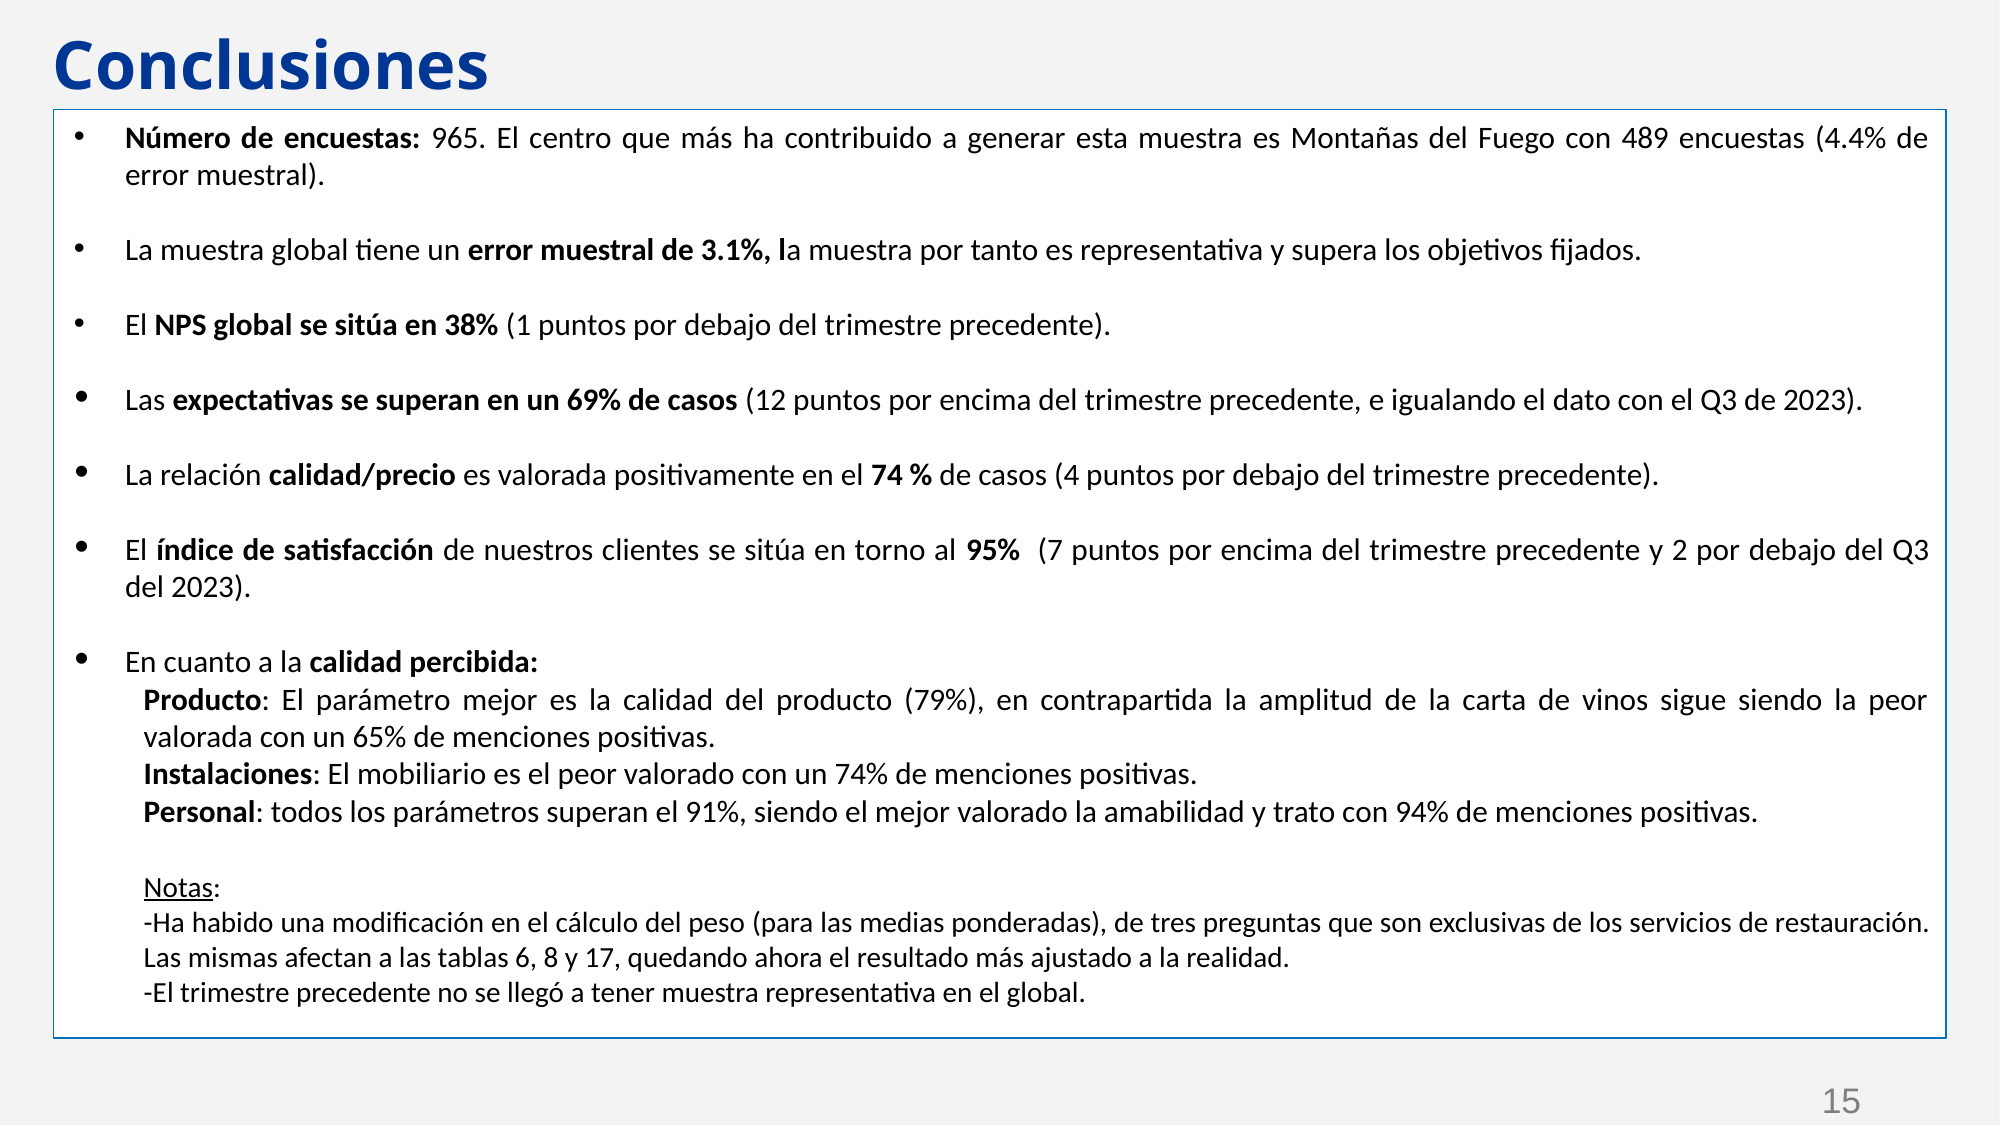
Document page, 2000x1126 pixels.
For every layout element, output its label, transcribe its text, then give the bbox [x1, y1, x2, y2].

text_box Número de encuestas: 965. El centro que más ha contribuido a generar esta muestra es Montañas del Fuego con 489 encuestas (4.4% de error muestral). La muestra global tiene un error muestral de 3.1%, la muestra por tanto es representativa y supera los objetivos fijados. El NPS global se sitúa en 38% (1 puntos por debajo del trimestre precedente). Las expectativas se superan en un 69% de casos (12 puntos por encima del trimestre precedente, e igualando el dato con el Q3 de 2023). La relación calidad/precio es valorada positivamente en el 74 % de casos (4 puntos por debajo del trimestre precedente). El índice de satisfacción de nuestros clientes se sitúa en torno al 95% (7 puntos por encima del trimestre precedente y 2 por debajo del Q3 del 2023). En cuanto a la calidad percibida: Producto: El parámetro mejor es la calidad del producto (79%), en contrapartida la amplitud de la carta de vinos sigue siendo la peor valorada con un 65% de menciones positivas. Instalaciones: El mobiliario es el peor valorado con un 74% de menciones positivas. Personal: todos los parámetros superan el 91%, siendo el mejor valorado la amabilidad y trato con 94% de menciones positivas. Notas: -Ha habido una modificación en el cálculo del peso (para las medias ponderadas), de tres preguntas que son exclusivas de los servicios de restauración. Las mismas afectan a las tablas 6, 8 y 17, quedando ahora el resultado más ajustado a la realidad. -El trimestre precedente no se llegó a tener muestra representativa en el global. [53, 109, 1946, 1038]
text_box Conclusiones [52, 0, 1945, 126]
slide_number 1 [1412, 1069, 1880, 1126]
